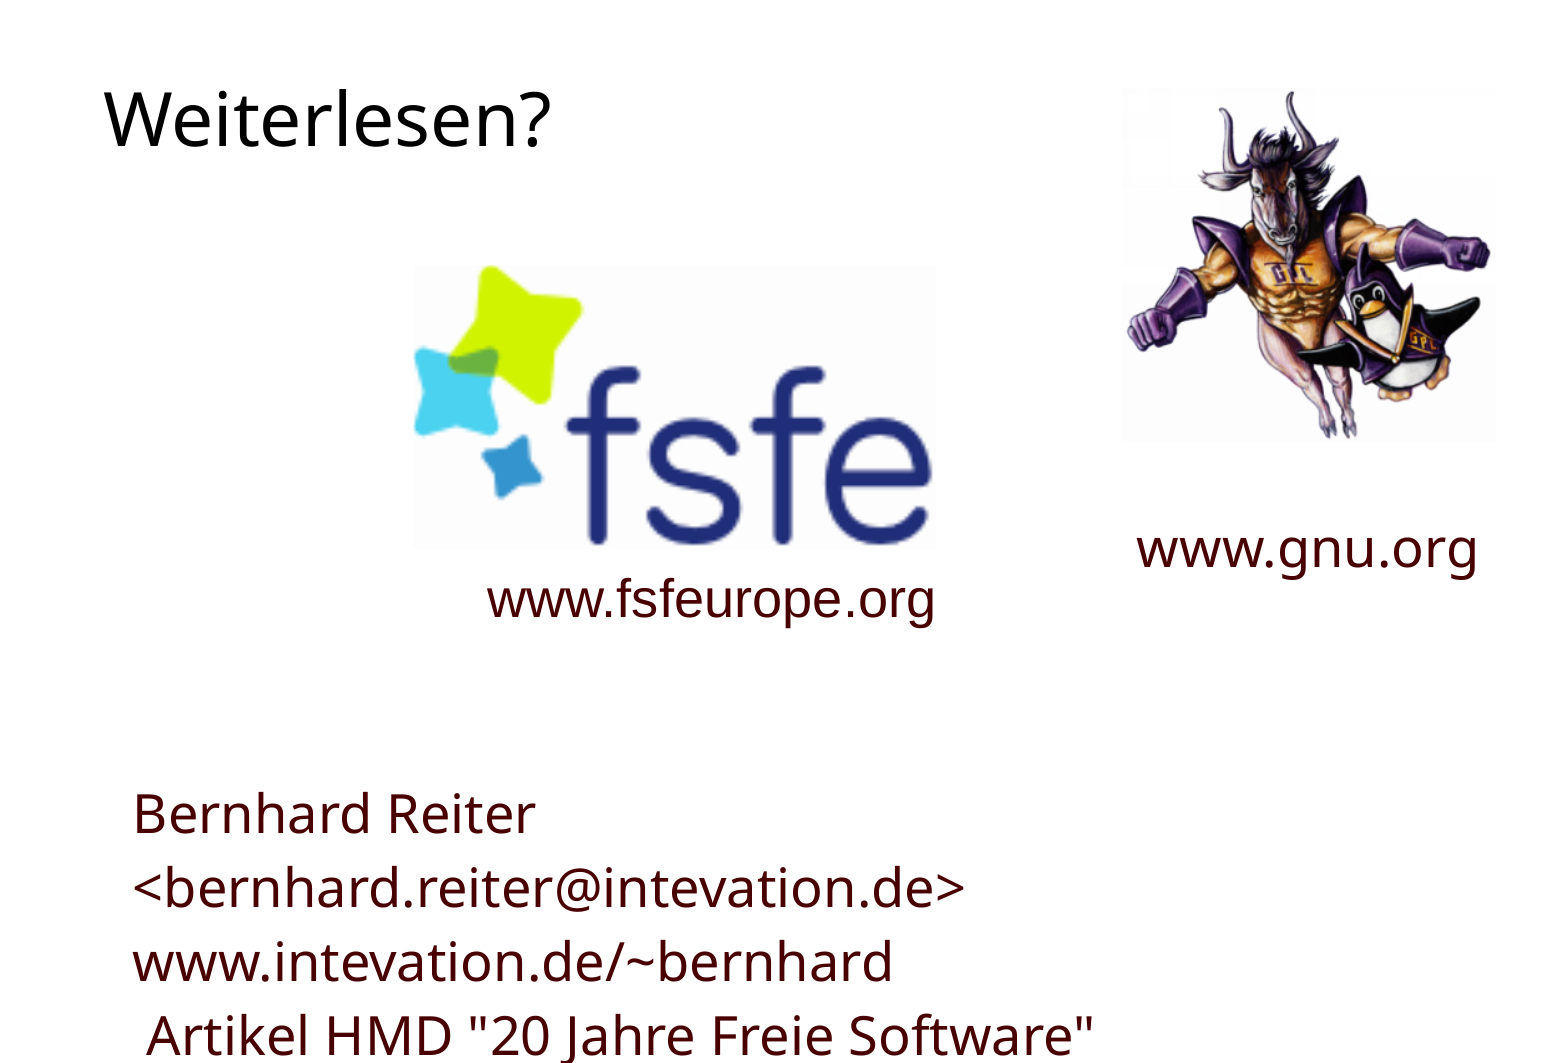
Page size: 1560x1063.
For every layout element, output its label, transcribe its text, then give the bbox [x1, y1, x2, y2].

picture [413, 265, 936, 549]
text_box Bernhard Reiter <bernhard.reiter@intevation.de> www.intevation.de/~bernhard Artikel HMD "20 Jahre Freie Software" [118, 767, 1359, 1063]
text_box Weiterlesen? [88, 59, 1506, 178]
picture [1122, 88, 1496, 443]
text_box www.gnu.org [1122, 501, 1500, 621]
text_box www.fsfeurope.org [472, 561, 1004, 680]
